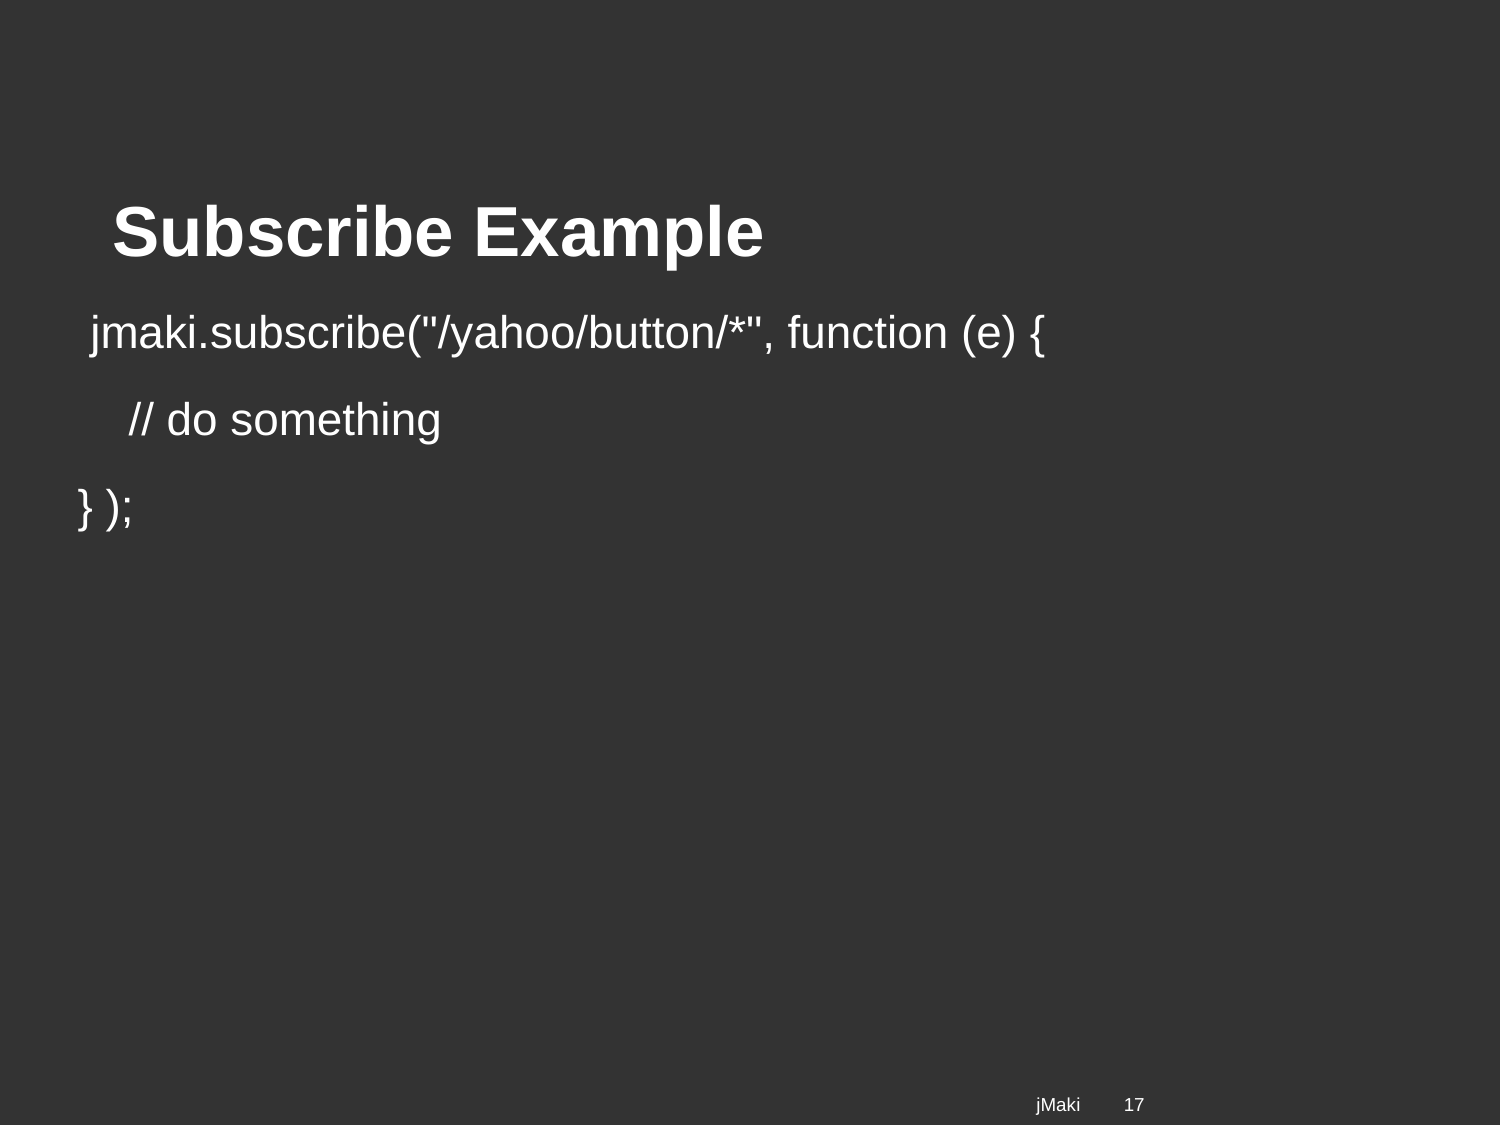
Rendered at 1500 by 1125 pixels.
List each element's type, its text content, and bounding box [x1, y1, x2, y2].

text_box jmaki.subscribe("/yahoo/button/*", function (e) { // do something } ); [37, 254, 1500, 583]
title Subscribe Example [112, 119, 1417, 271]
